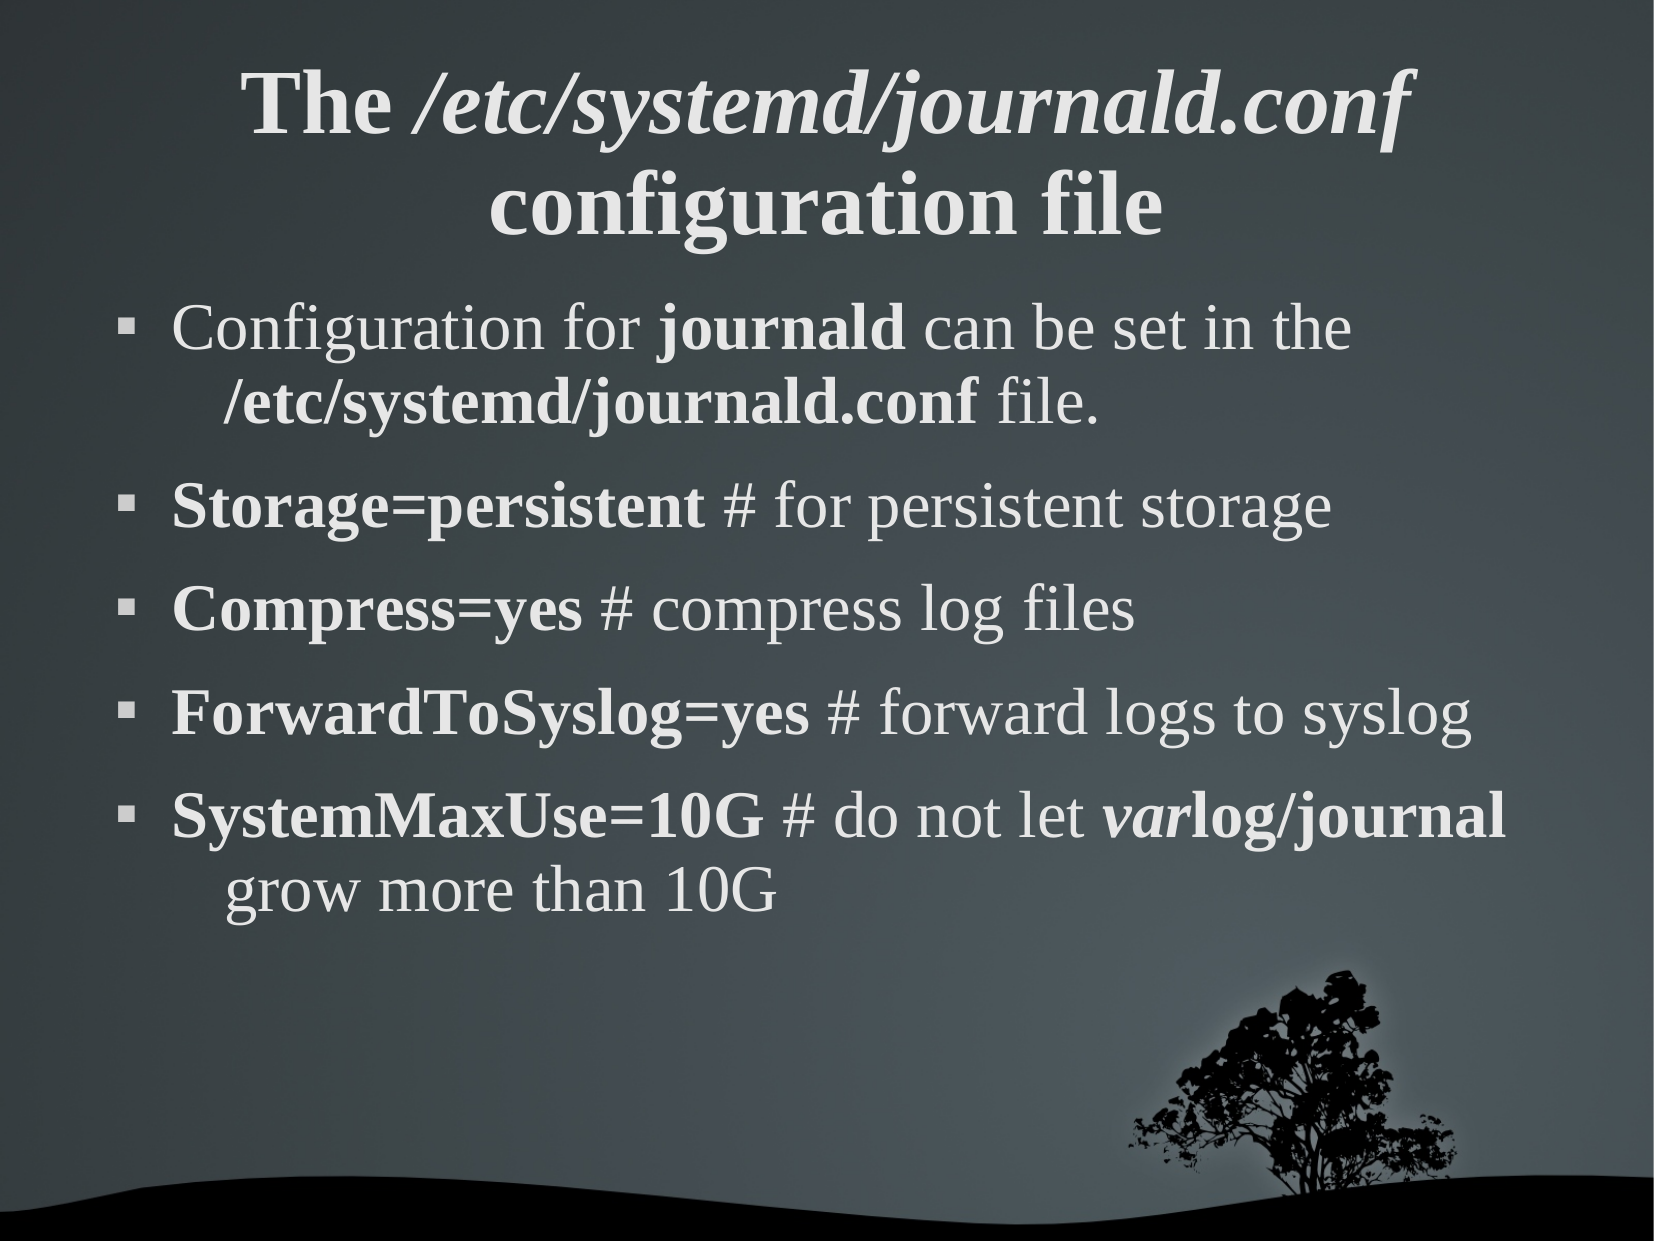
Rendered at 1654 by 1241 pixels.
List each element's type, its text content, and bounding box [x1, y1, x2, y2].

list Configuration for journald can be set in the /etc/systemd/journald.conf file. Storage=persistent # for persistent storage Compress=yes # compress log files ForwardToSyslog=yes # forward logs to syslog SystemMaxUse=10G # do not let varlog/journal grow more than 10G [82, 290, 1571, 1109]
picture [0, 0, 1654, 1241]
title The /etc/systemd/journald.conf configuration file [82, 49, 1571, 257]
